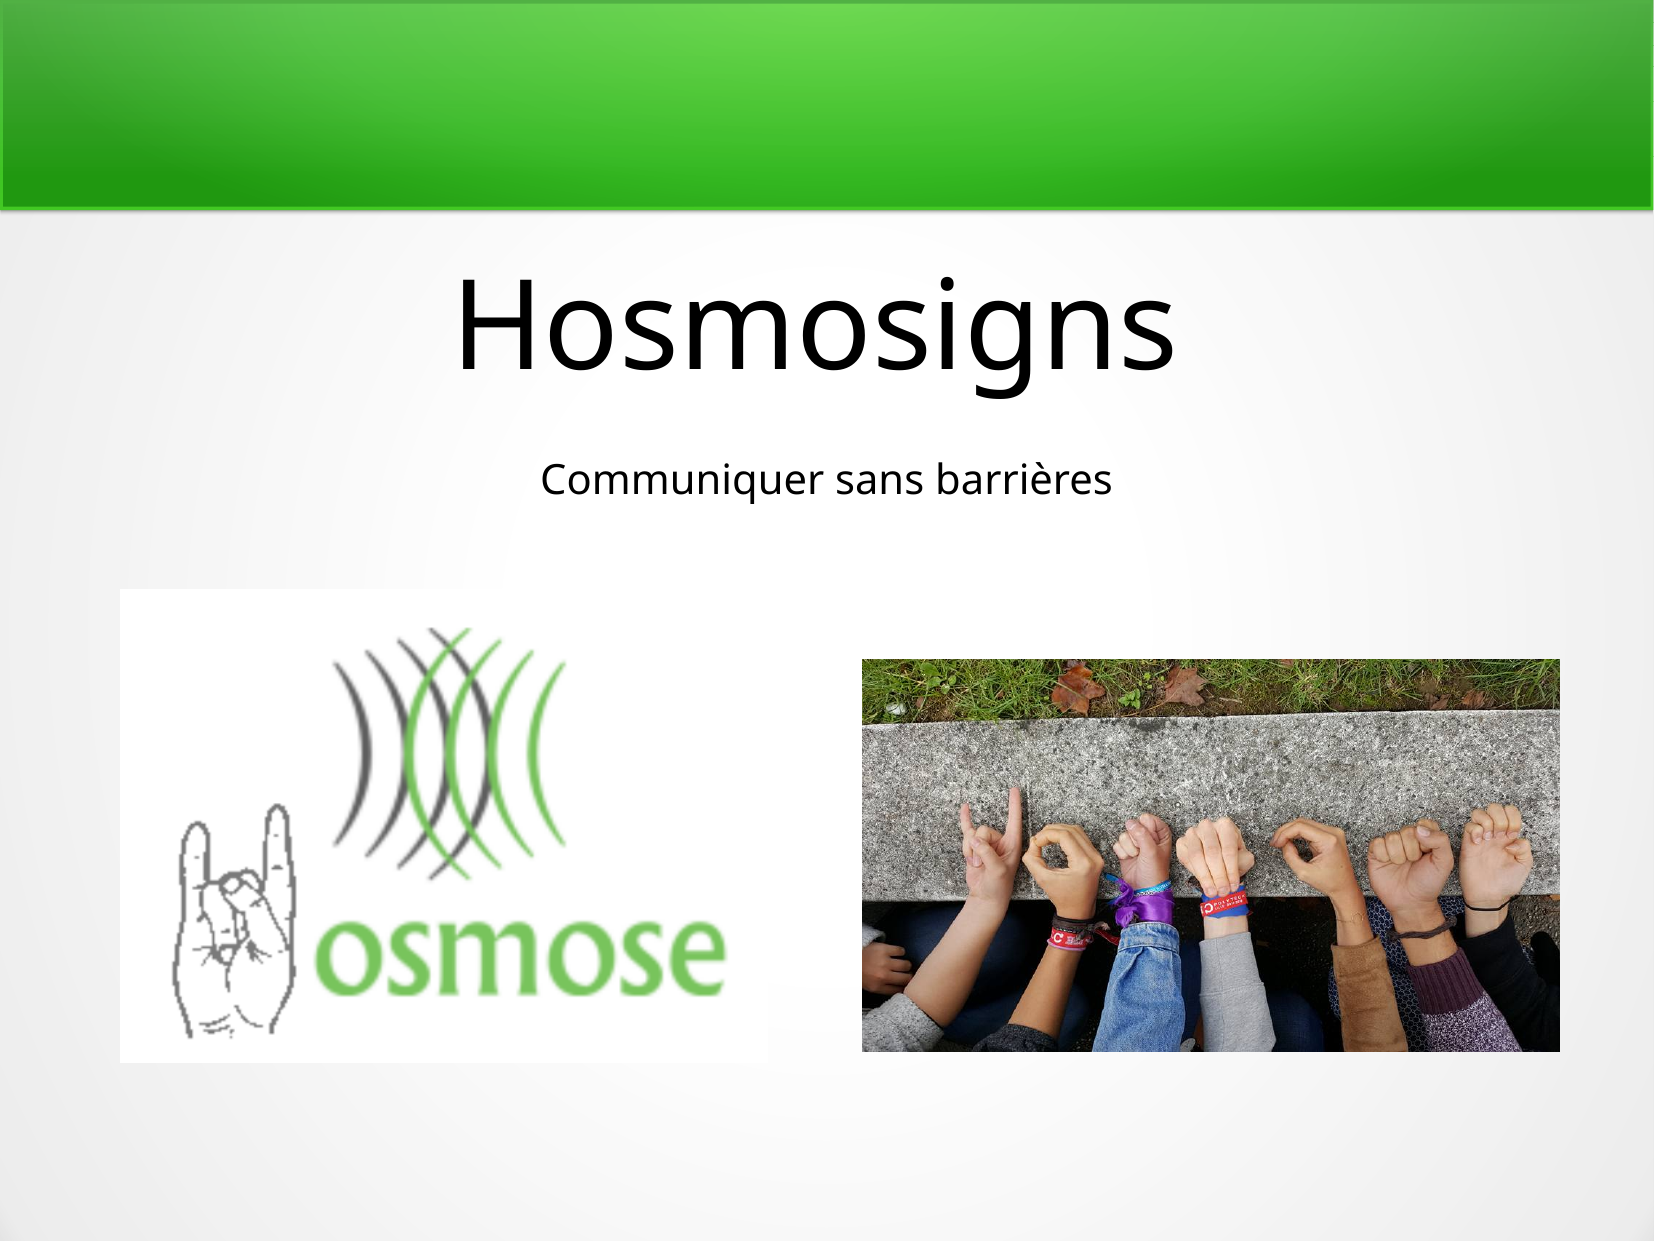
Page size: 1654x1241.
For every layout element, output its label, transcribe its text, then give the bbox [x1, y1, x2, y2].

picture [120, 589, 768, 1063]
title Hosmosigns [82, 0, 1548, 401]
picture [862, 659, 1560, 1052]
subtitle Communiquer sans barrières [82, 401, 1571, 556]
